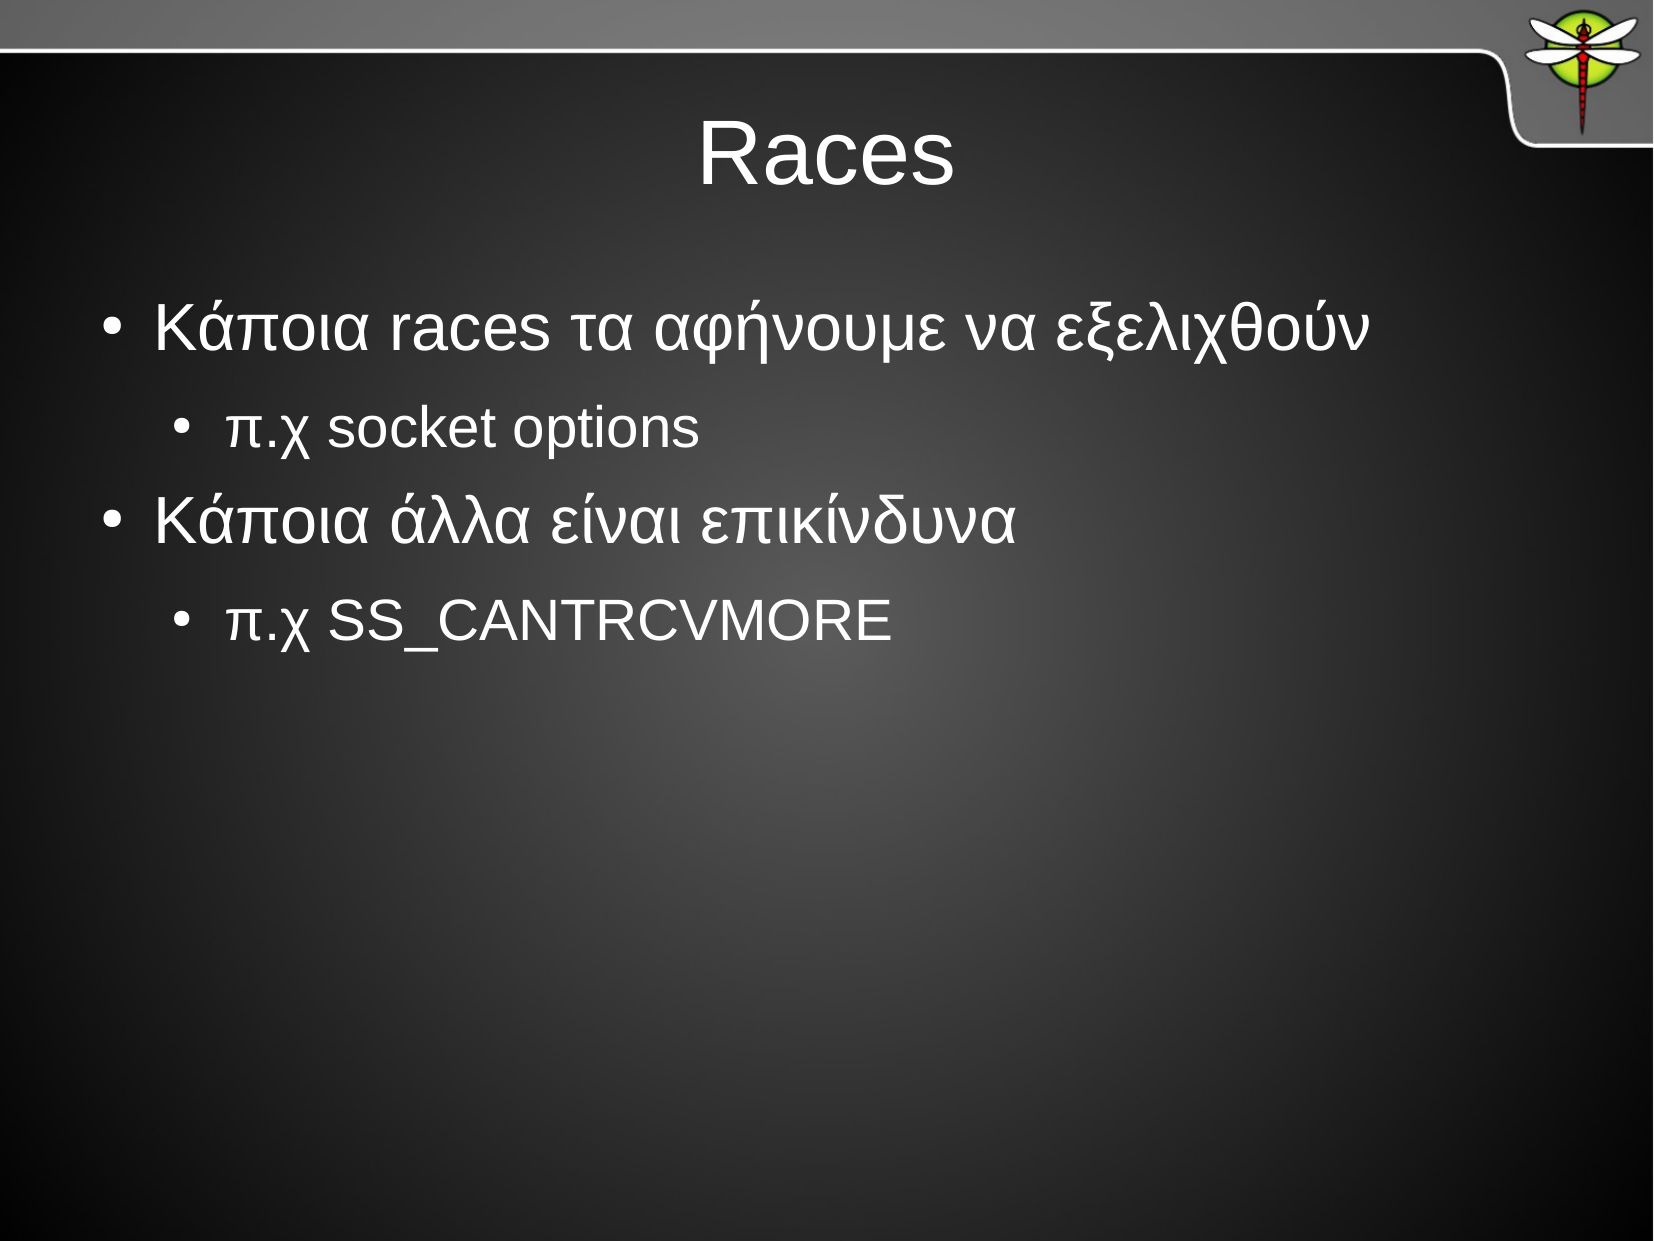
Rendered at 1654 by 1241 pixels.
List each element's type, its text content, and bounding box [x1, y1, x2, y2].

title Races [82, 49, 1571, 257]
picture [0, 0, 1654, 1241]
list Κάποια races τα αφήνουμε να εξελιχθούν π.χ socket options Κάποια άλλα είναι επικίνδυνα π.χ SS_CANTRCVMORE [82, 290, 1571, 1109]
